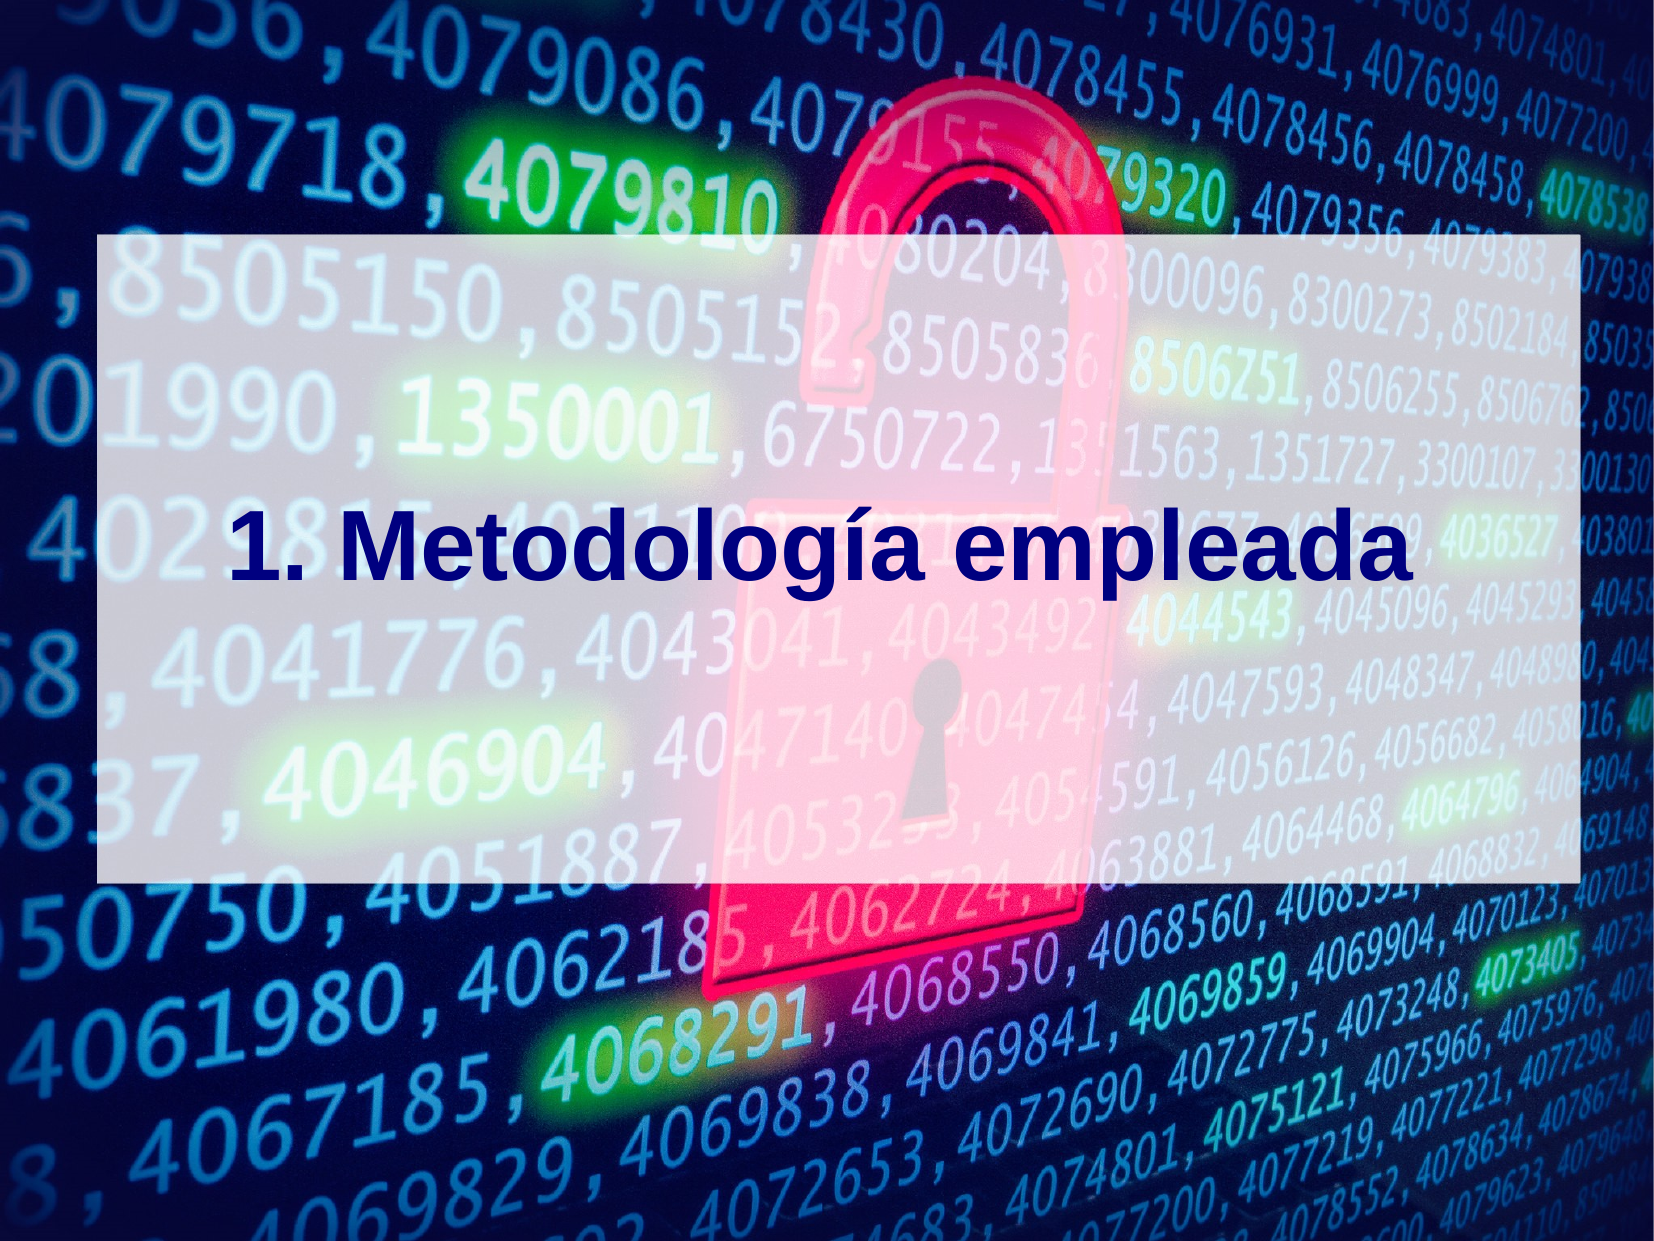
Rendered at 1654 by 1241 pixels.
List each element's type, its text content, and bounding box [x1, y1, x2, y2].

text_box 1. Metodología empleada [211, 482, 1442, 758]
picture [1645, 703, 1654, 721]
picture [0, 0, 1654, 1241]
